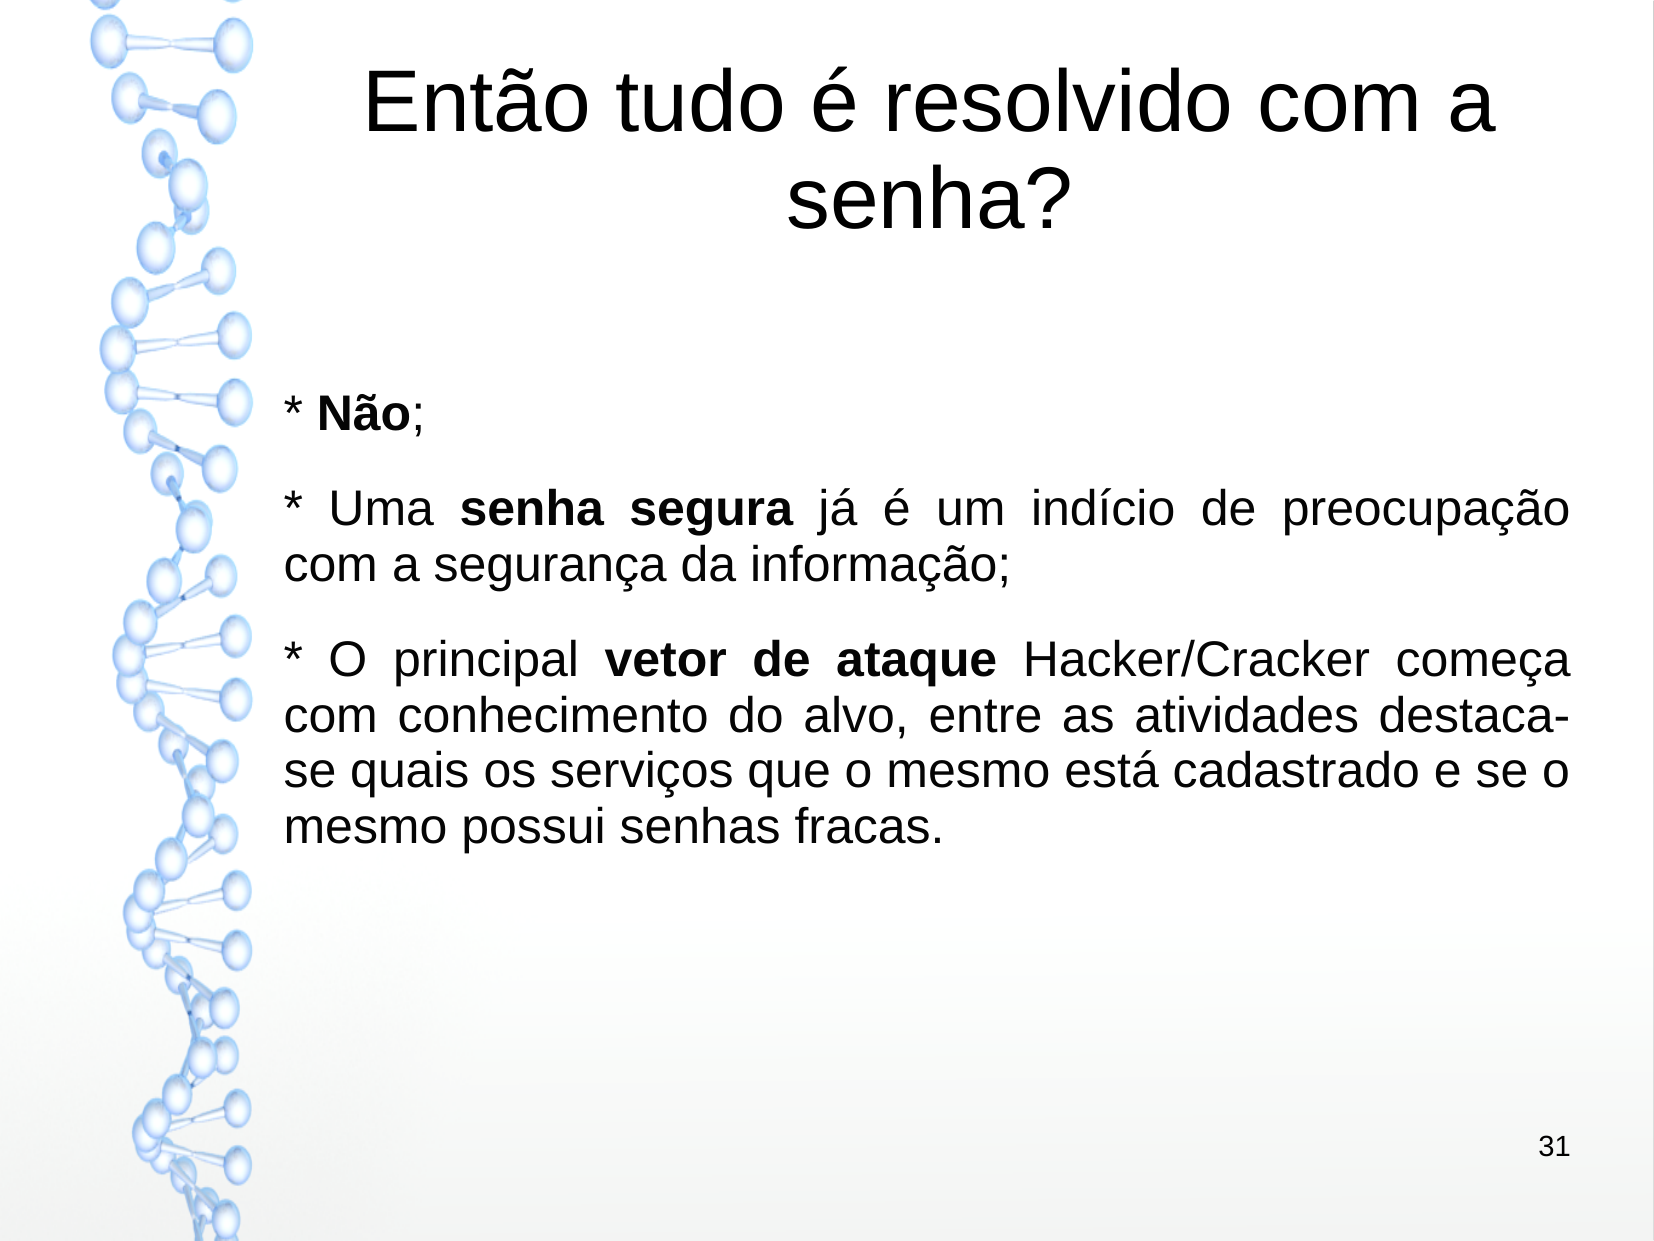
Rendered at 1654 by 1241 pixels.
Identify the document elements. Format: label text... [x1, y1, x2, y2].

list * Não; * Uma senha segura já é um indício de preocupação com a segurança da informação; * O principal vetor de ataque Hacker/Cracker começa com conhecimento do alvo, entre as atividades destaca-se quais os serviços que o mesmo está cadastrado e se o mesmo possui senhas fracas. [283, 295, 1571, 1241]
picture [0, 0, 1654, 1241]
title Então tudo é resolvido com a senha? [265, 47, 1595, 252]
